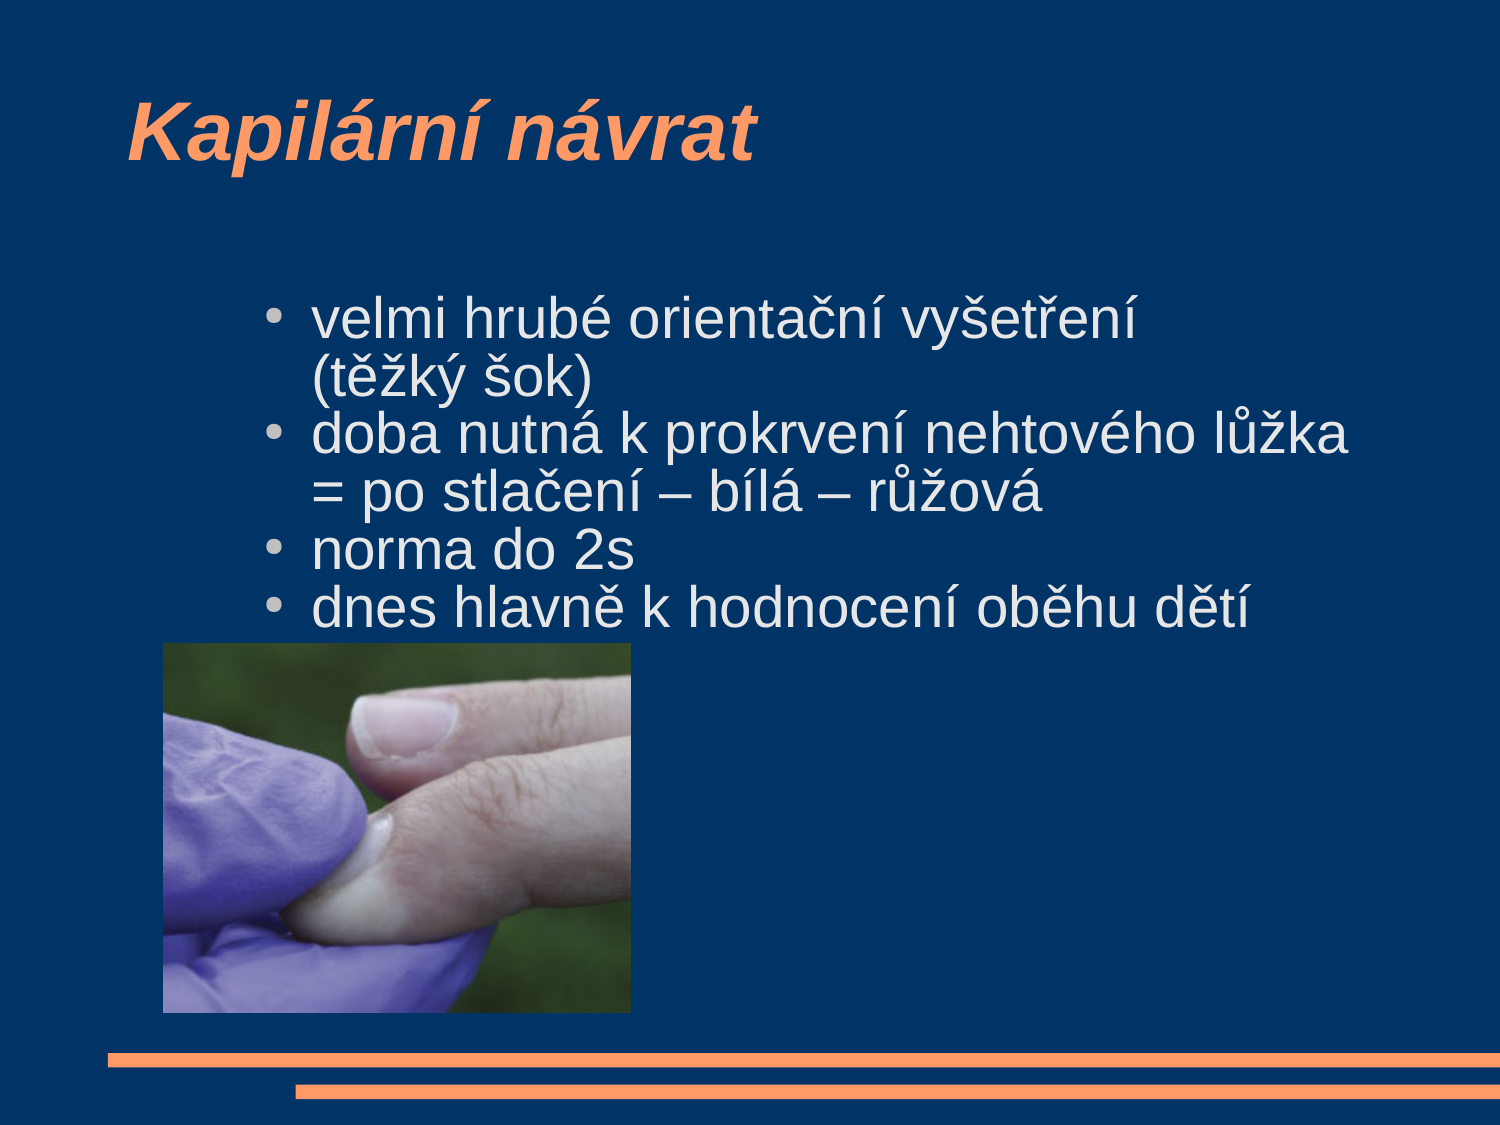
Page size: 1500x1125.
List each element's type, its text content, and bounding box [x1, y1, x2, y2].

list velmi hrubé orientační vyšetření (těžký šok) doba nutná k prokrvení nehtového lůžka = po stlačení – bílá – růžová norma do 2s dnes hlavně k hodnocení oběhu dětí [110, 292, 1416, 1013]
title Kapilární návrat [110, 49, 1392, 223]
picture [163, 643, 633, 1014]
